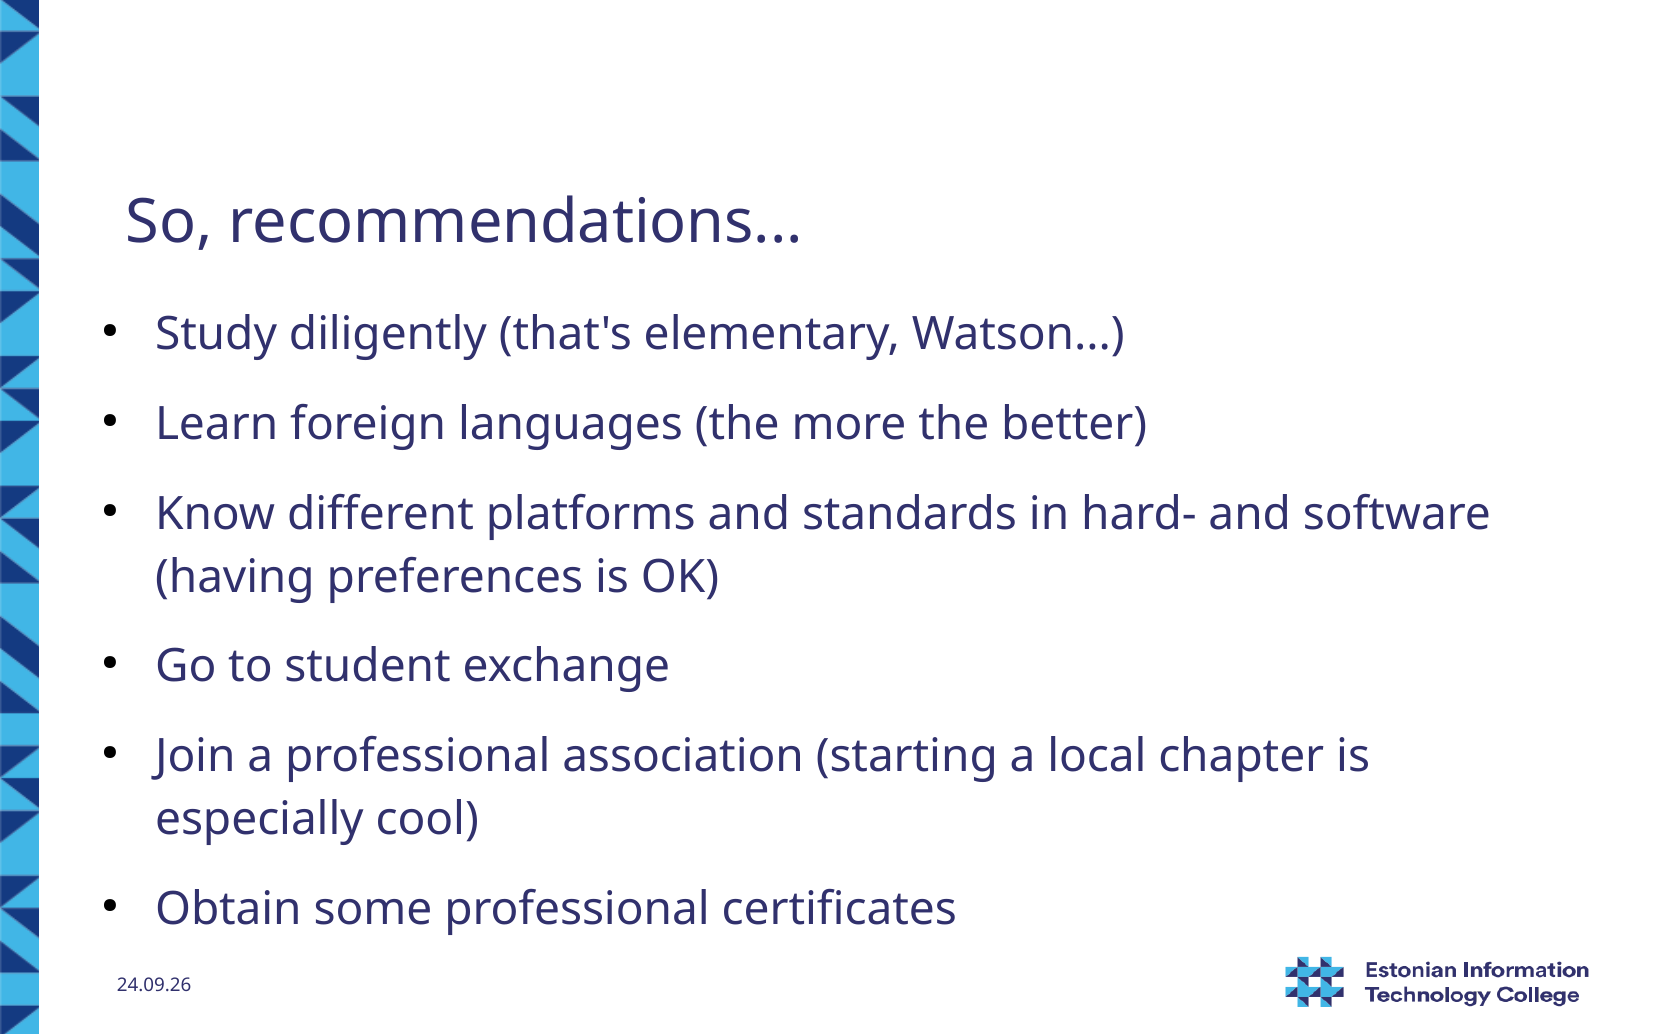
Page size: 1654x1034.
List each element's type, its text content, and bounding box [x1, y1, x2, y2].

title So, recommendations... [125, 132, 1262, 300]
list Study diligently (that's elementary, Watson...) Learn foreign languages (the more the better) Know different platforms and standards in hard- and software (having preferences is OK) Go to student exchange Join a professional association (starting a local chapter is especially cool) Obtain some professional certificates [84, 300, 1496, 1018]
